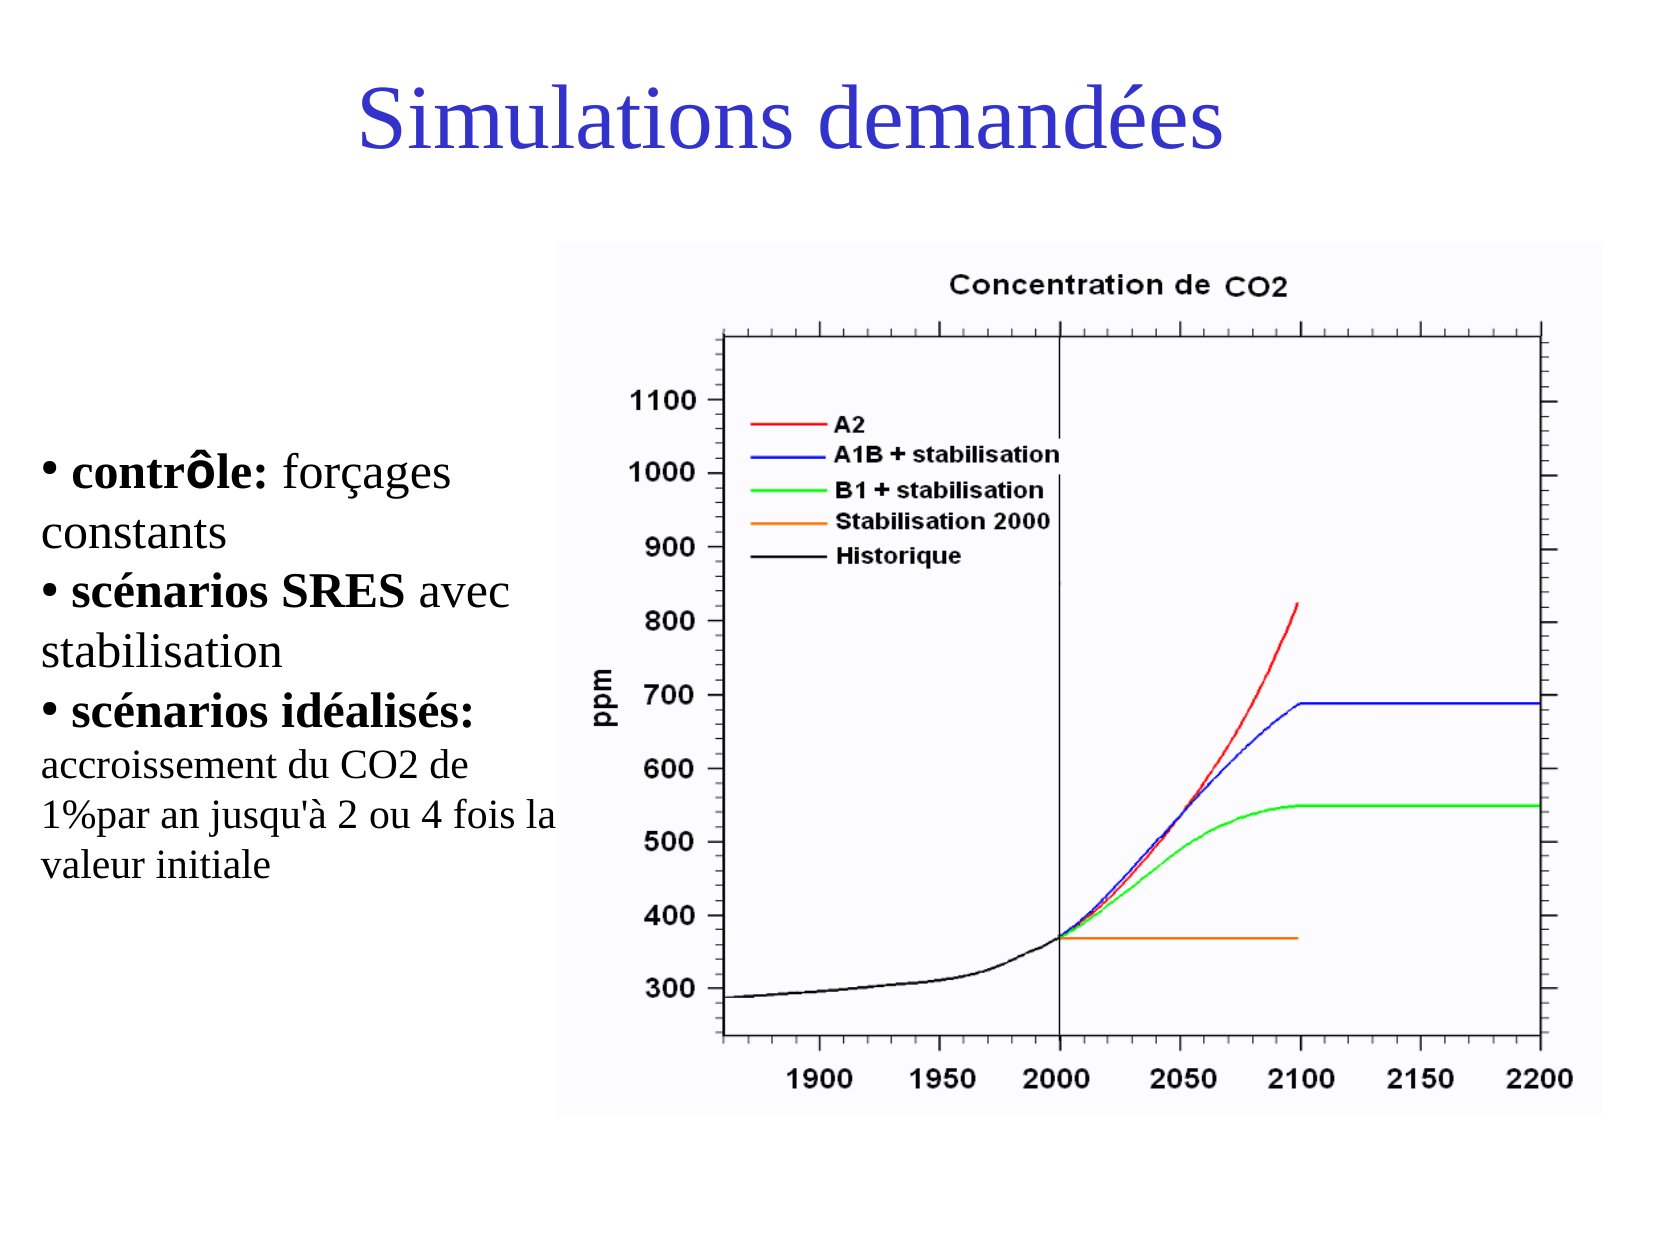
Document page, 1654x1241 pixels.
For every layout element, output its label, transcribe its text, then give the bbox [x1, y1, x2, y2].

text_box contrôle: forçages constants scénarios SRES avec stabilisation scénarios idéalisés: accroissement du CO2 de 1%par an jusqu'à 2 ou 4 fois la valeur initiale [40, 435, 569, 1095]
picture [557, 242, 1602, 1116]
text_box Simulations demandées [100, 52, 1506, 183]
